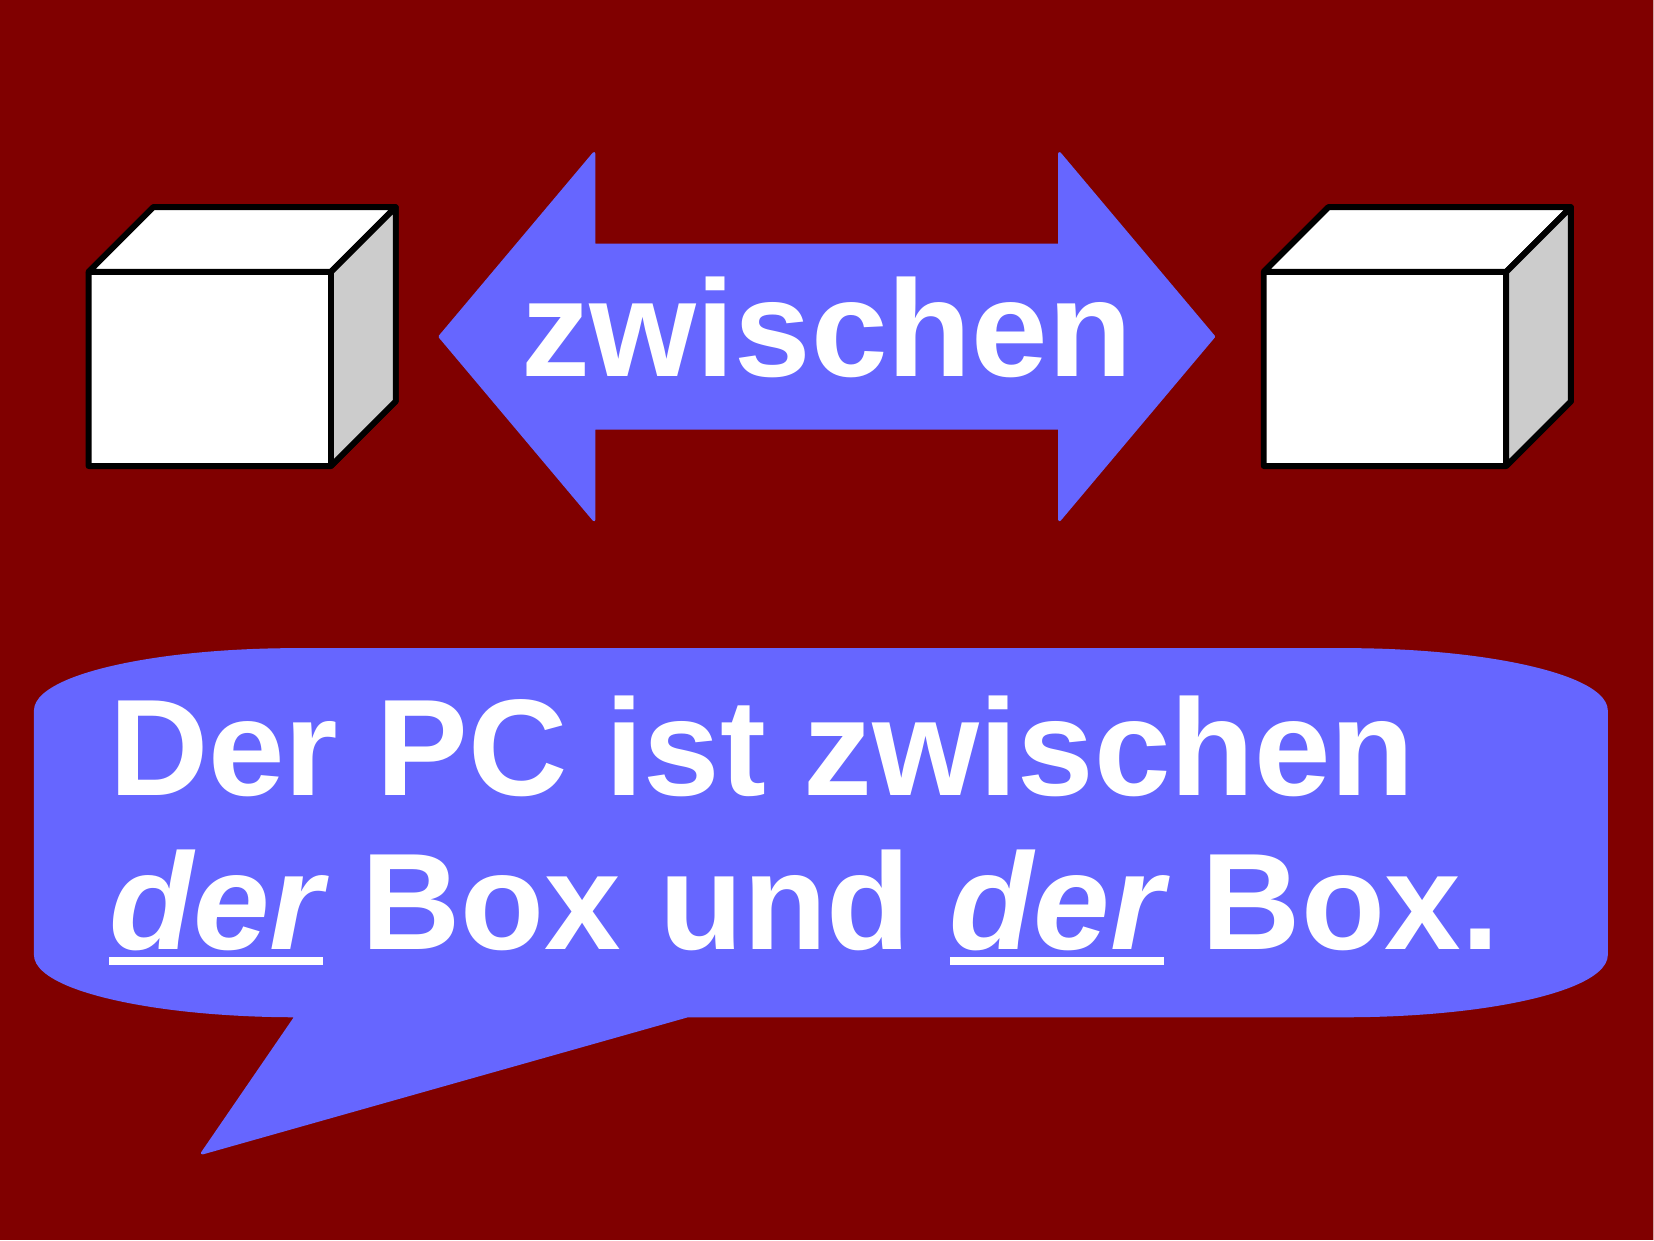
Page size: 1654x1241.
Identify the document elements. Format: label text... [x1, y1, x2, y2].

text_box [88, 207, 396, 467]
text_box [505, 414, 1149, 520]
text_box Der PC ist zwischen der Box und der Box. [94, 663, 1544, 987]
text_box [1161, 274, 1214, 400]
text_box zwischen [493, 244, 1161, 414]
text_box [35, 671, 1607, 1153]
text_box [1263, 207, 1571, 467]
text_box [439, 273, 493, 400]
text_box [517, 153, 594, 244]
text_box [133, 649, 1509, 663]
text_box [1059, 153, 1136, 244]
